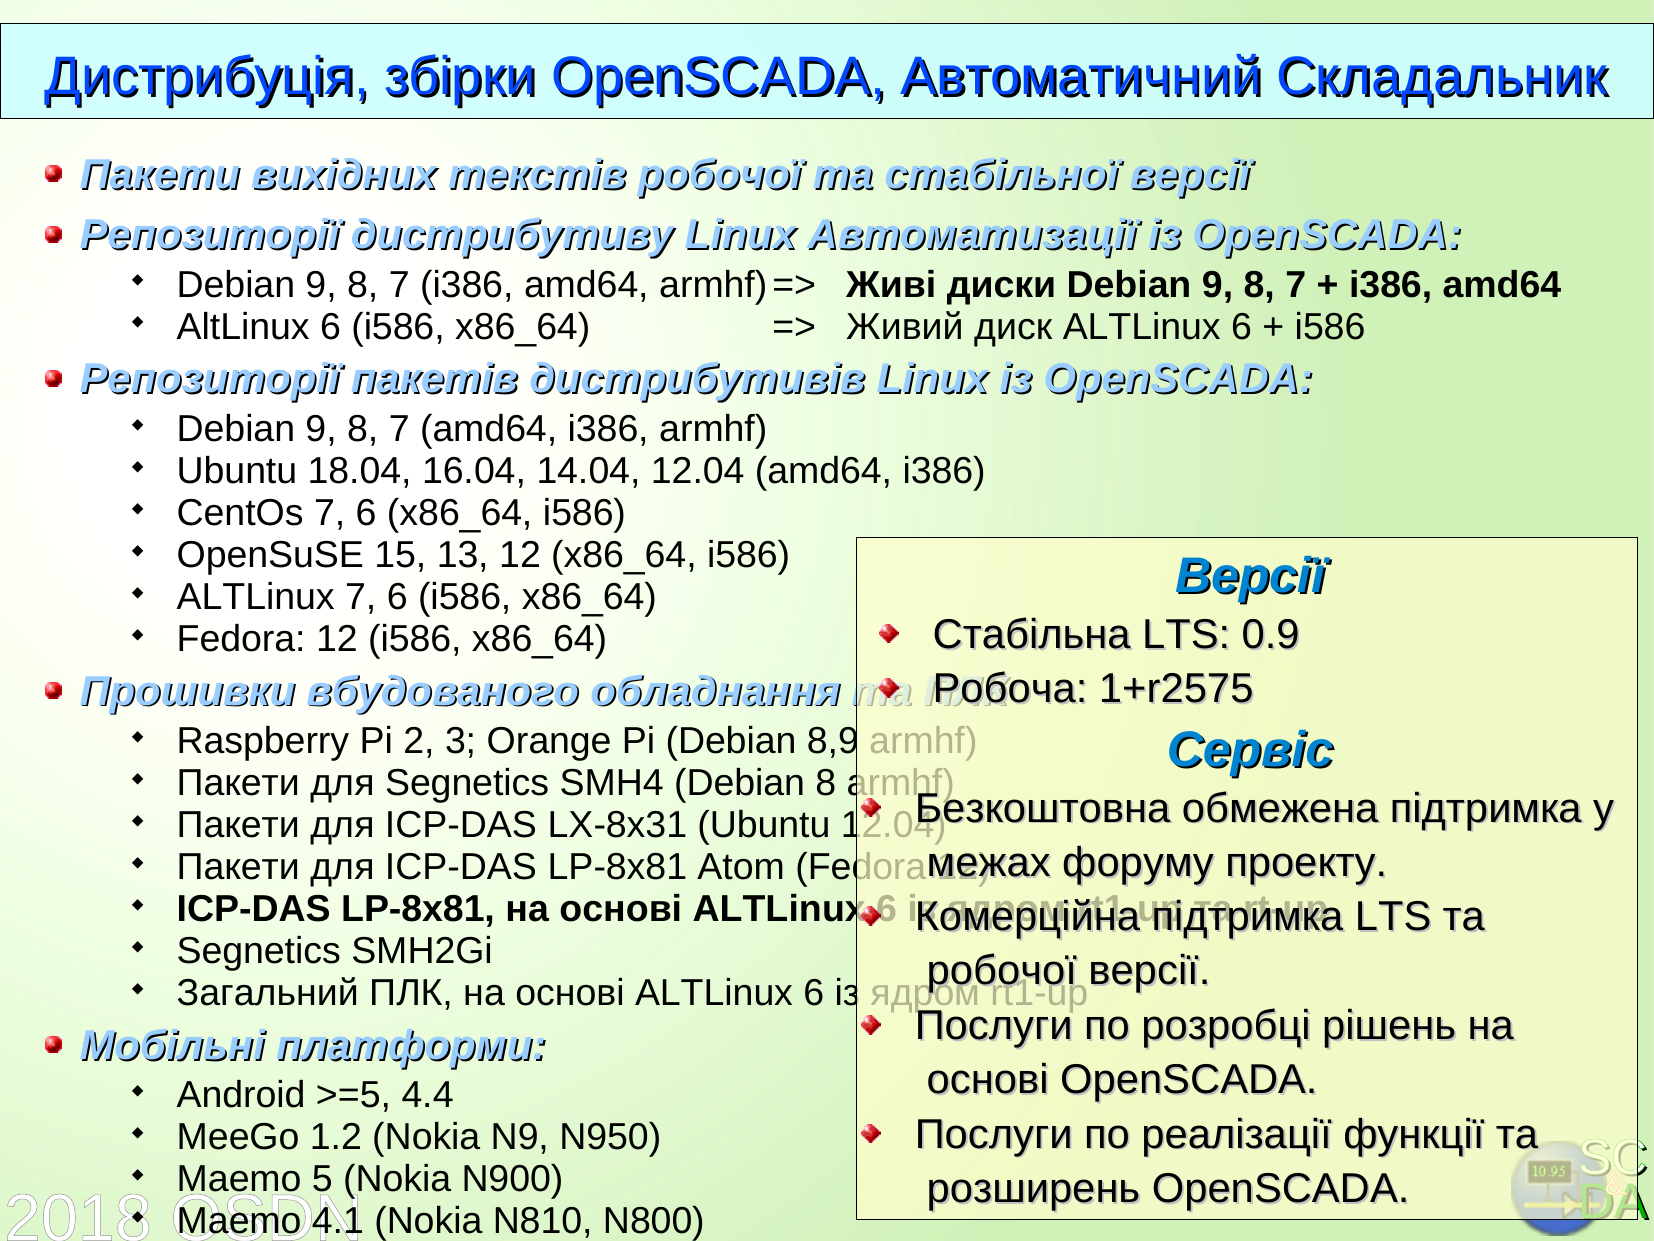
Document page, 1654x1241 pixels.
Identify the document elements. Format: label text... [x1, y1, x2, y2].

list Пакети вихідних текстів робочої та стабільної версії Репозиторії дистрибутиву Linux Автоматизації із OpenSCADA: Debian 9, 8, 7 (i386, amd64, armhf) => Живі диски Debian 9, 8, 7 + i386, amd64 AltLinux 6 (i586, x86_64) => Живий диск ALTLinux 6 + i586 Репозиторії пакетів дистрибутивів Linux із OpenSCADA: Debian 9, 8, 7 (amd64, i386, armhf) Ubuntu 18.04, 16.04, 14.04, 12.04 (amd64, i386) CentOs 7, 6 (x86_64, i586) OpenSuSE 15, 13, 12 (x86_64, i586) ALTLinux 7, 6 (i586, x86_64) Fedora: 12 (i586, x86_64) Прошивки вбудованого обладнання та ПЛК Raspberry Pi 2, 3; Orange Pi (Debian 8,9 armhf) Пакети для Segnetics SMH4 (Debian 8 armhf) Пакети для ICP-DAS LX-8x31 (Ubuntu 12.04) Пакети для ICP-DAS LP-8x81 Atom (Fedora 12) ICP-DAS LP-8x81, на основі ALTLinux 6 із ядром rt1-up та rt-up Segnetics SMH2Gi Загальний ПЛК, на основі ALTLinux 6 із ядром rt1-up Мобільні платформи: Android >=5, 4.4 MeeGo 1.2 (Nokia N9, N950) Maemo 5 (Nokia N900) Maemo 4.1 (Nokia N810, N800) [35, 142, 1619, 1235]
list Версії Стабільна LTS: 0.9 Робоча: 1+r2575 Сервіс Безкоштовна обмежена підтримка у межах форуму проекту. Комерційна підтримка LTS та робочої версії. Послуги по розробці рішень на основі OpenSCADA. Послуги по реалізації функції та розширень OpenSCADA. [856, 537, 1638, 1220]
title Дистрибуція, збірки OpenSCADA, Автоматичний Складальник [0, 23, 1654, 119]
